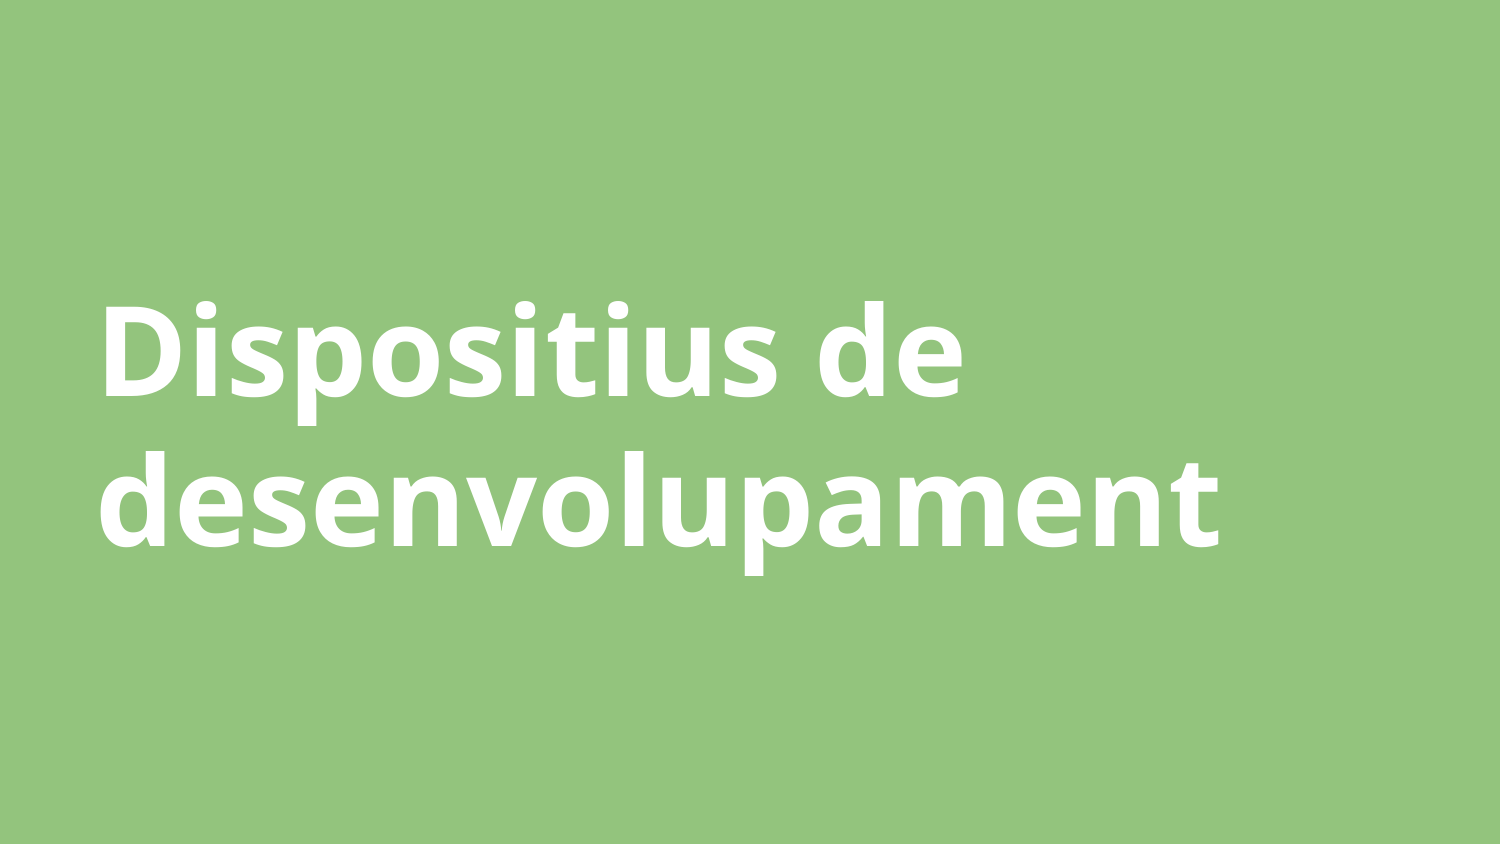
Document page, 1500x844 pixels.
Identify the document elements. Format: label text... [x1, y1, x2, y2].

title Dispositius de desenvolupament [80, 86, 1477, 758]
